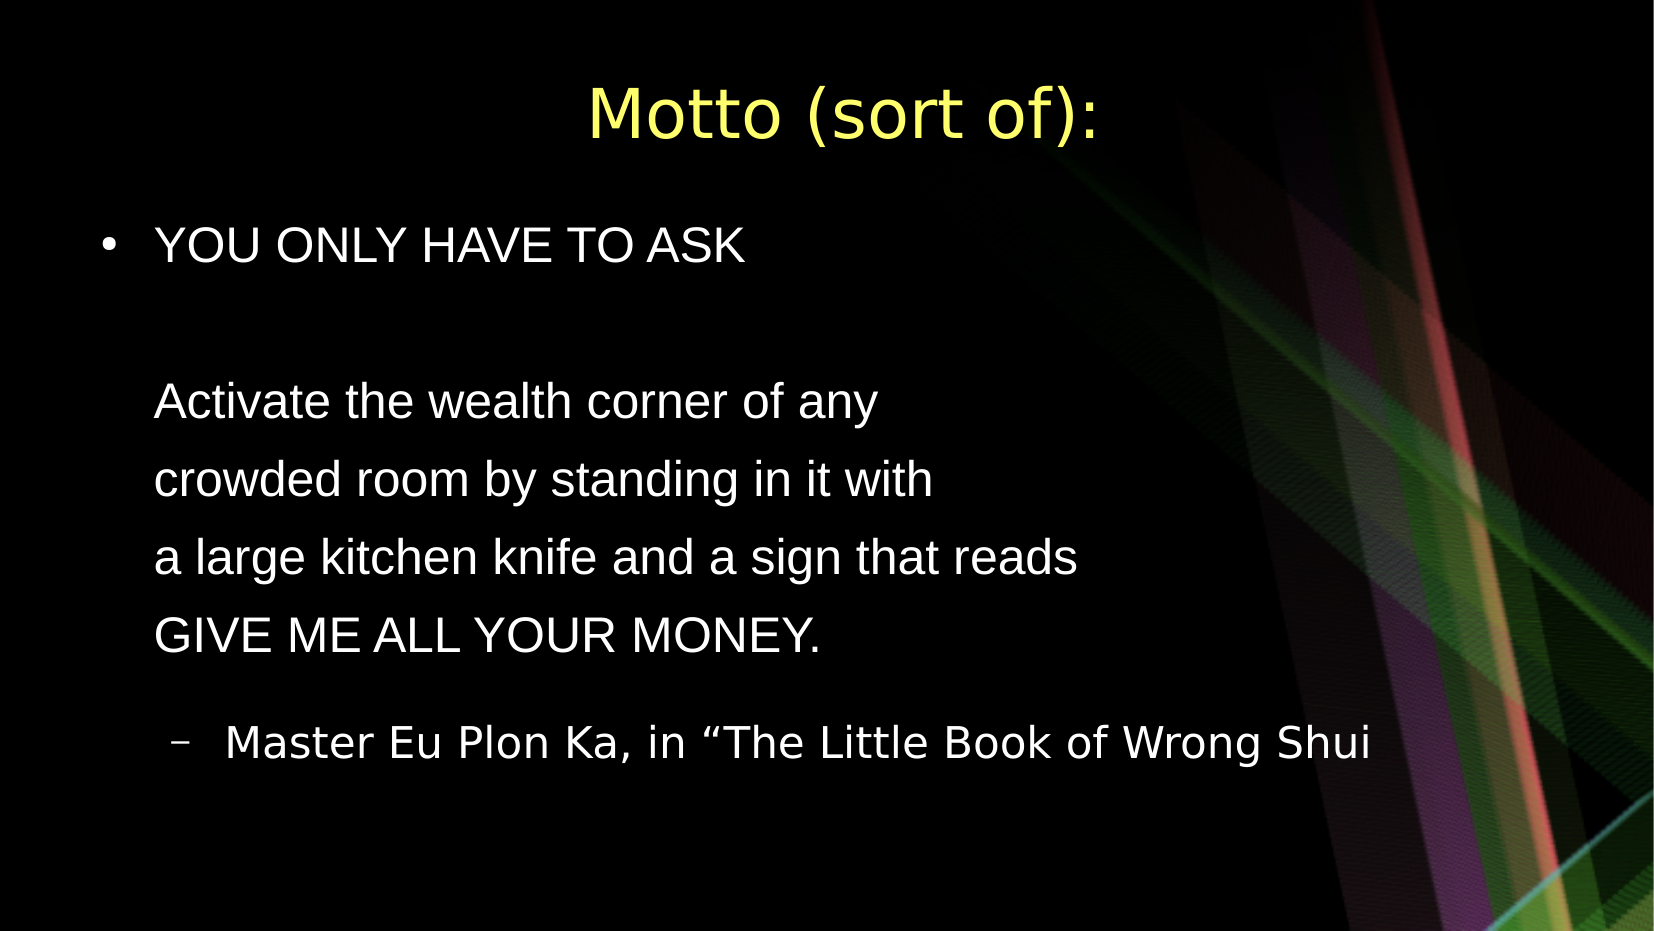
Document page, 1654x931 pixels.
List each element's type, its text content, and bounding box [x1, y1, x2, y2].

title Motto (sort of): [82, 37, 1607, 193]
list YOU ONLY HAVE TO ASK Activate the wealth corner of any crowded room by standing in it with a large kitchen knife and a sign that reads GIVE ME ALL YOUR MONEY. Master Eu Plon Ka, in “The Little Book of Wrong Shui [82, 217, 1607, 898]
picture [0, 0, 1654, 931]
